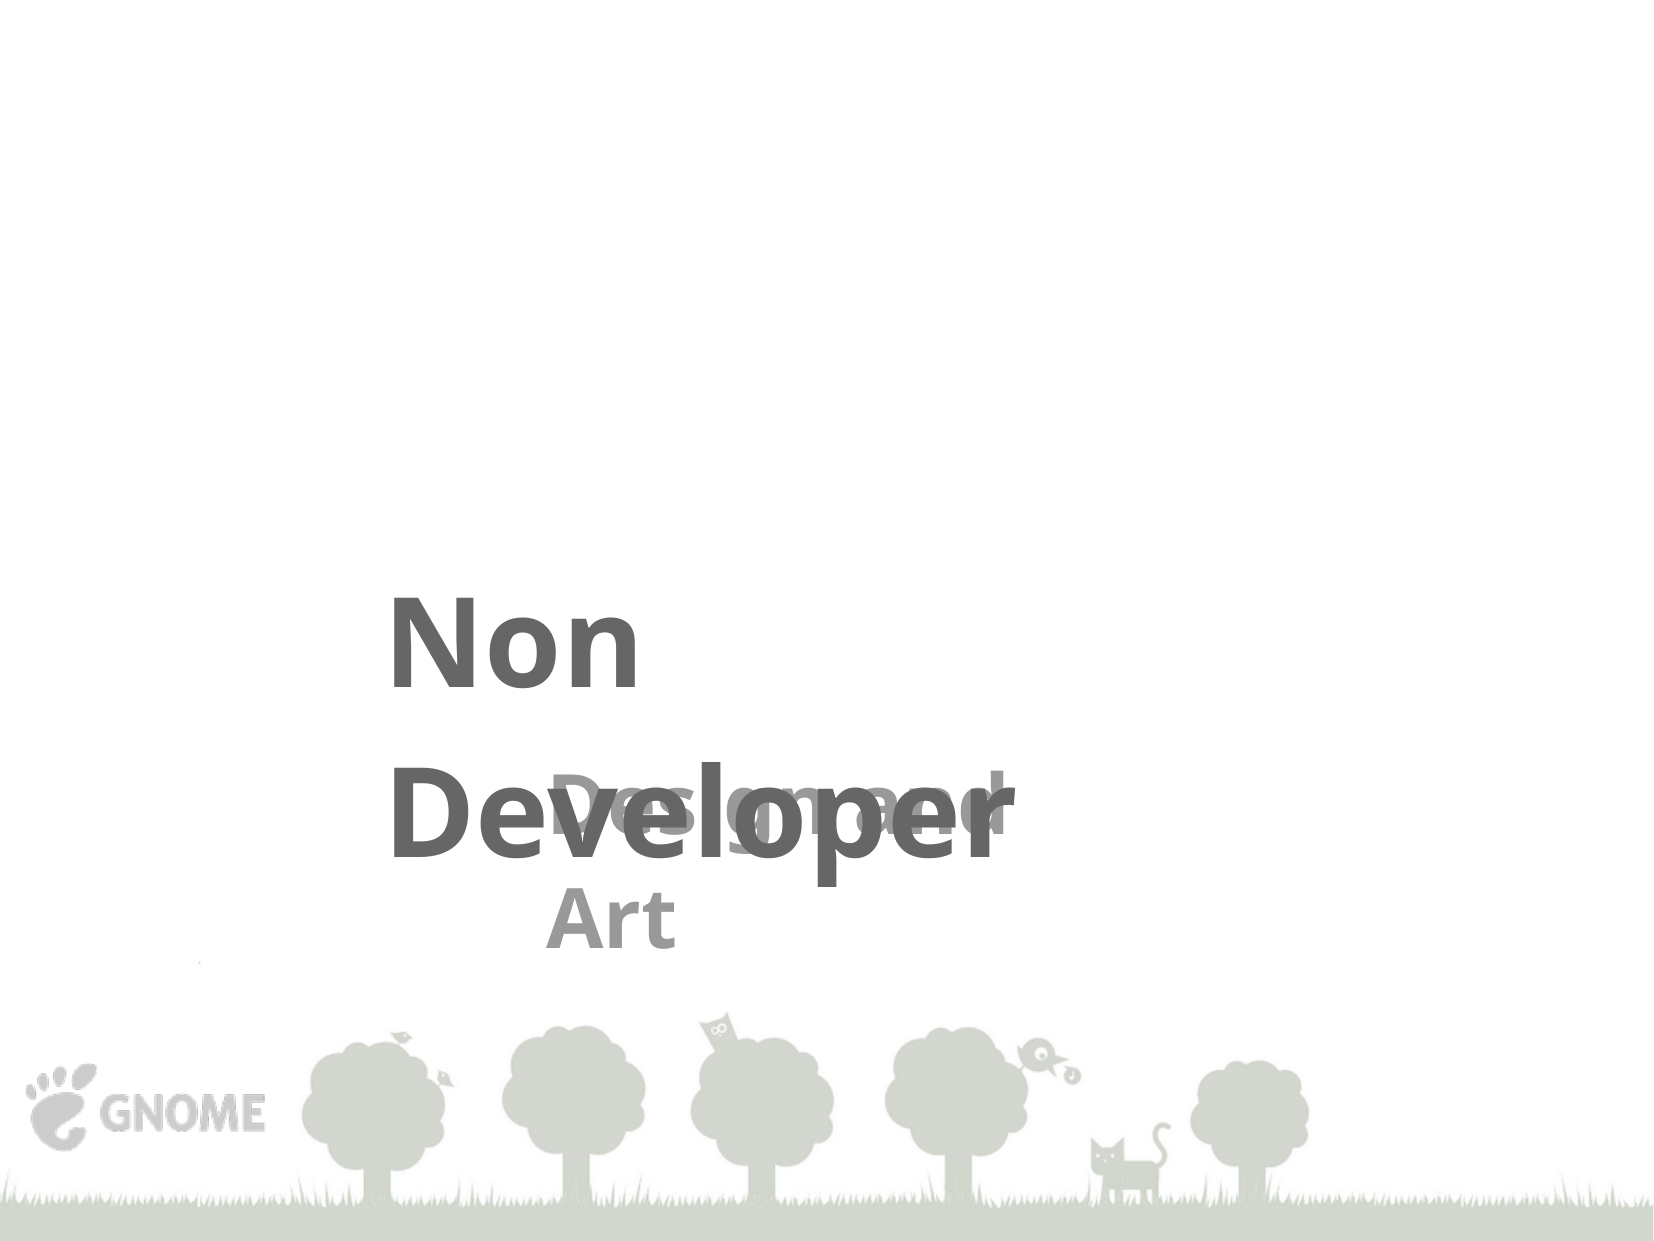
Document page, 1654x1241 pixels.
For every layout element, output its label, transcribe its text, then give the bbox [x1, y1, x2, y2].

picture [0, 949, 1654, 1241]
text_box Design and Art [531, 738, 1152, 847]
text_box Design and Art [755, 803, 783, 843]
text_box Design and Art [836, 802, 862, 843]
text_box Non Developer [368, 546, 1295, 702]
text_box Design and Art [912, 801, 938, 815]
text_box Design and Art [643, 801, 669, 815]
